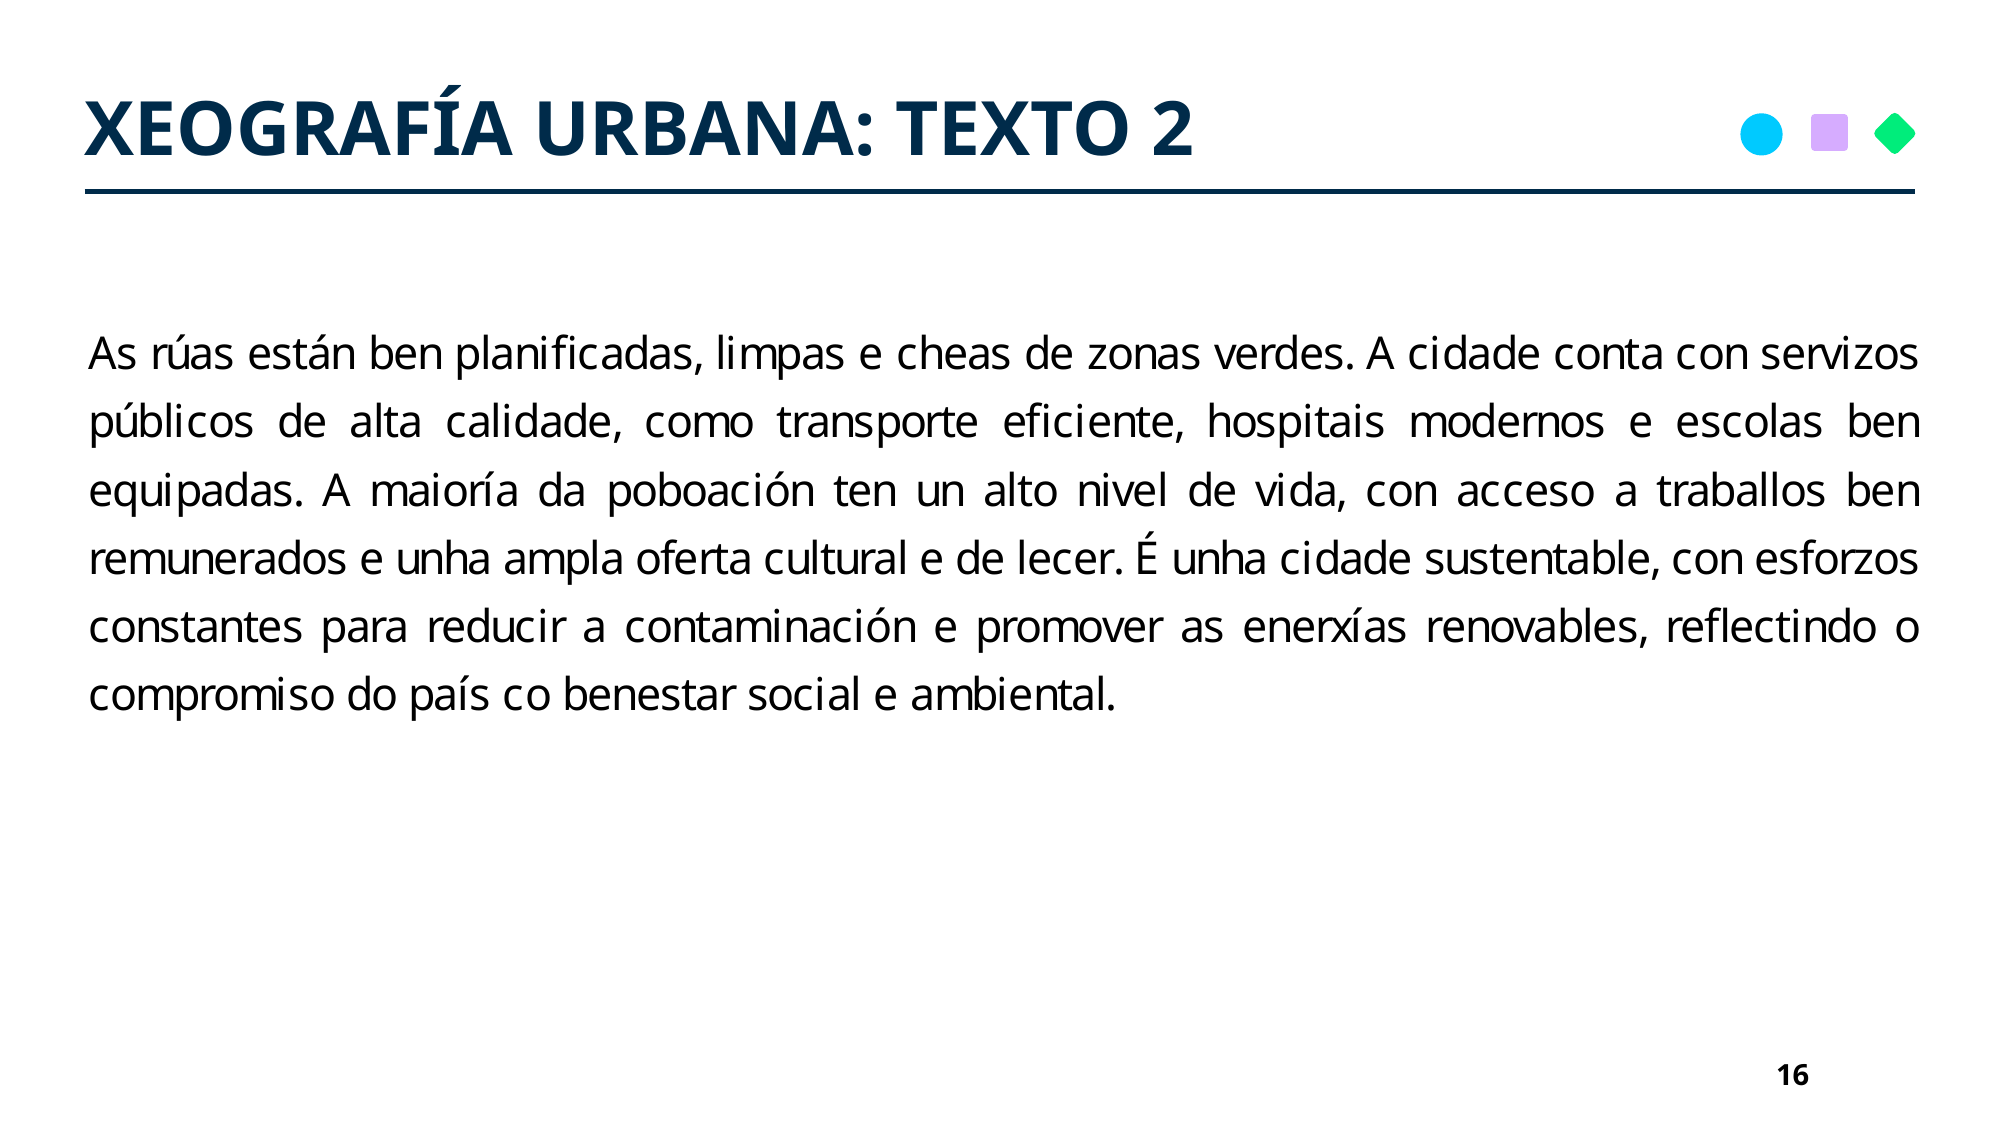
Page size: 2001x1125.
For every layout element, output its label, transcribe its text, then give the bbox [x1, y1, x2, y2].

picture [88, 324, 1920, 768]
title XEOGRAFÍA URBANA: TEXTO 2 [84, 29, 1601, 178]
